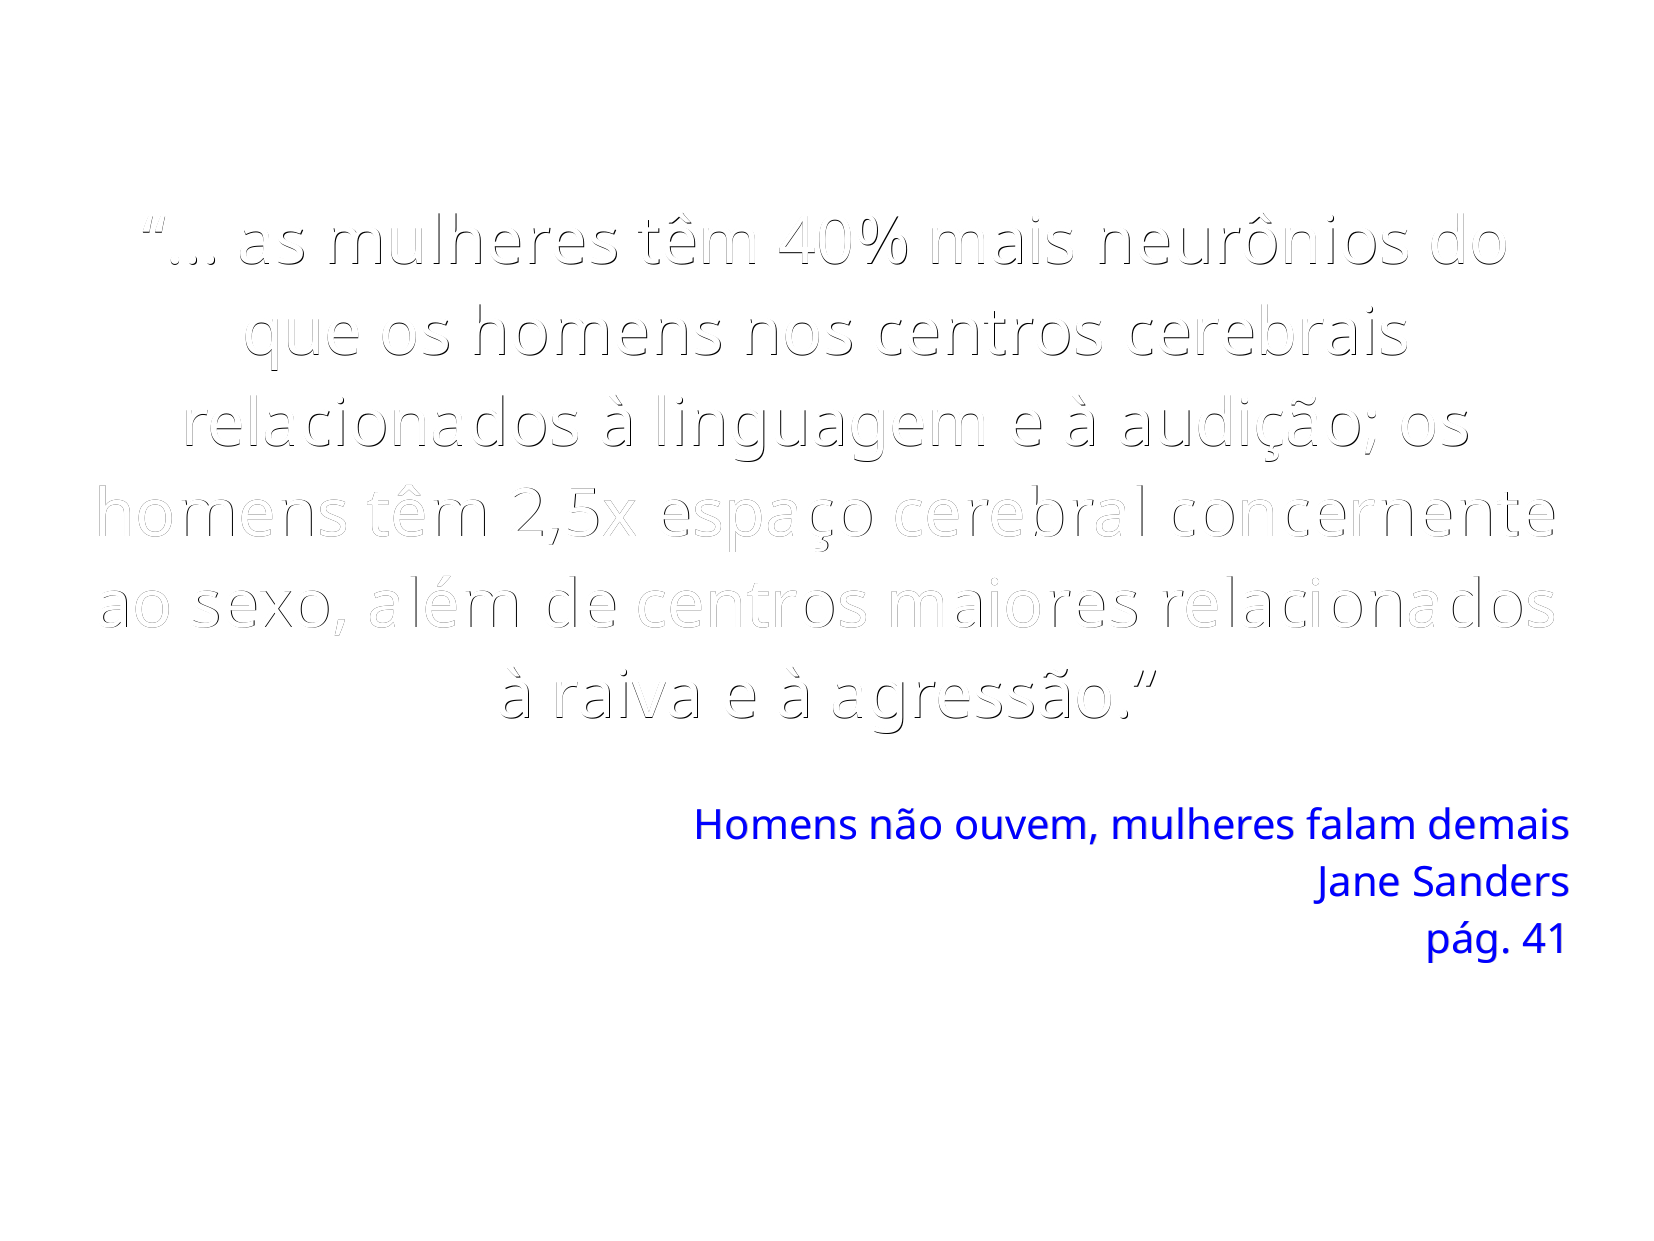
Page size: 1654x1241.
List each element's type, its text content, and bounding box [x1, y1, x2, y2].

subtitle “... as mulheres têm 40% mais neurônios do que os homens nos centros cerebrais relacionados à linguagem e à audição; os homens têm 2,5x espaço cerebral concernente ao sexo, além de centros maiores relacionados à raiva e à agressão.” Homens não ouvem, mulheres falam demais Jane Sanders pág. 41 [82, 56, 1571, 1102]
